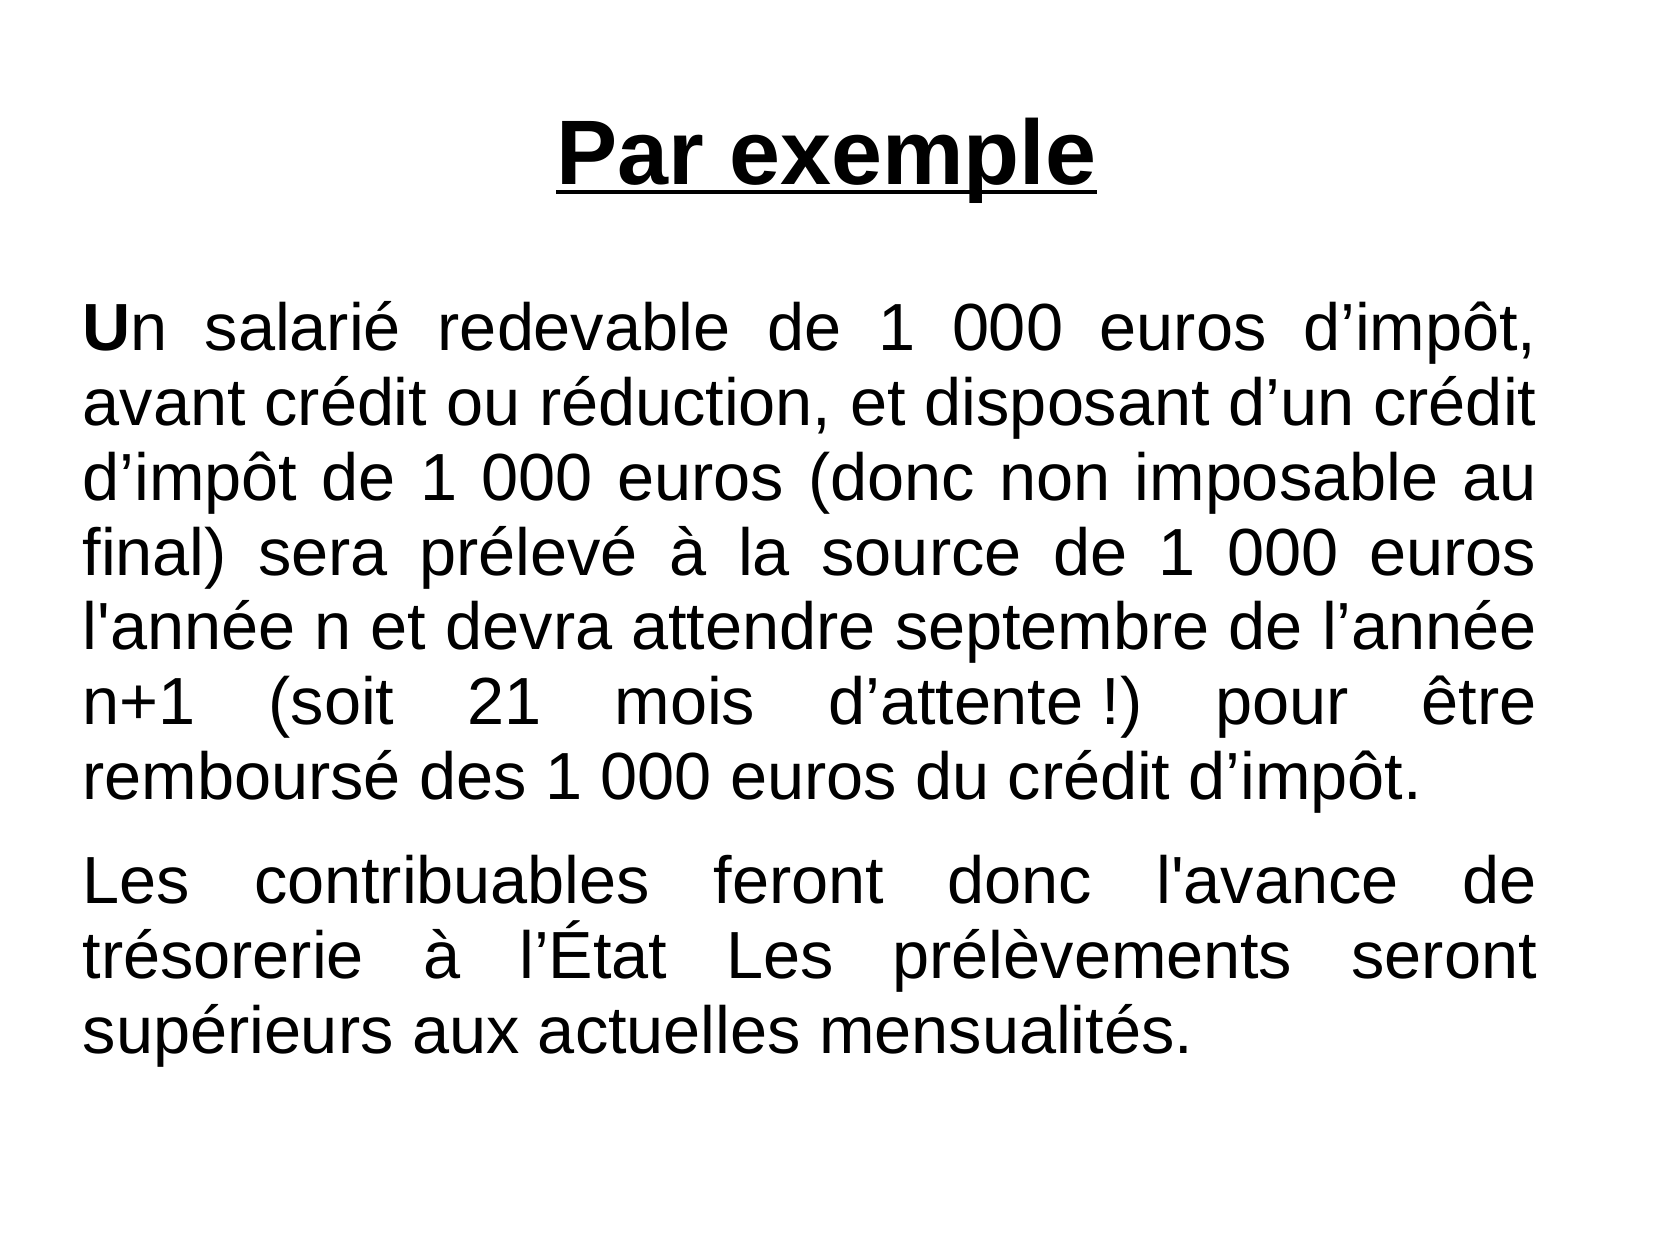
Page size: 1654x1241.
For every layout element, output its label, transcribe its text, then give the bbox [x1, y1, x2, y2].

list Un salarié redevable de 1 000 euros d’impôt, avant crédit ou réduction, et disposant d’un crédit d’impôt de 1 000 euros (donc non imposable au final) sera prélevé à la source de 1 000 euros l'année n et devra attendre septembre de l’année n+1 (soit 21 mois d’attente !) pour être remboursé des 1 000 euros du crédit d’impôt. Les contribuables feront donc l'avance de trésorerie à l’État Les prélèvements seront supérieurs aux actuelles mensualités. [82, 290, 1538, 1010]
title Par exemple [82, 49, 1571, 257]
